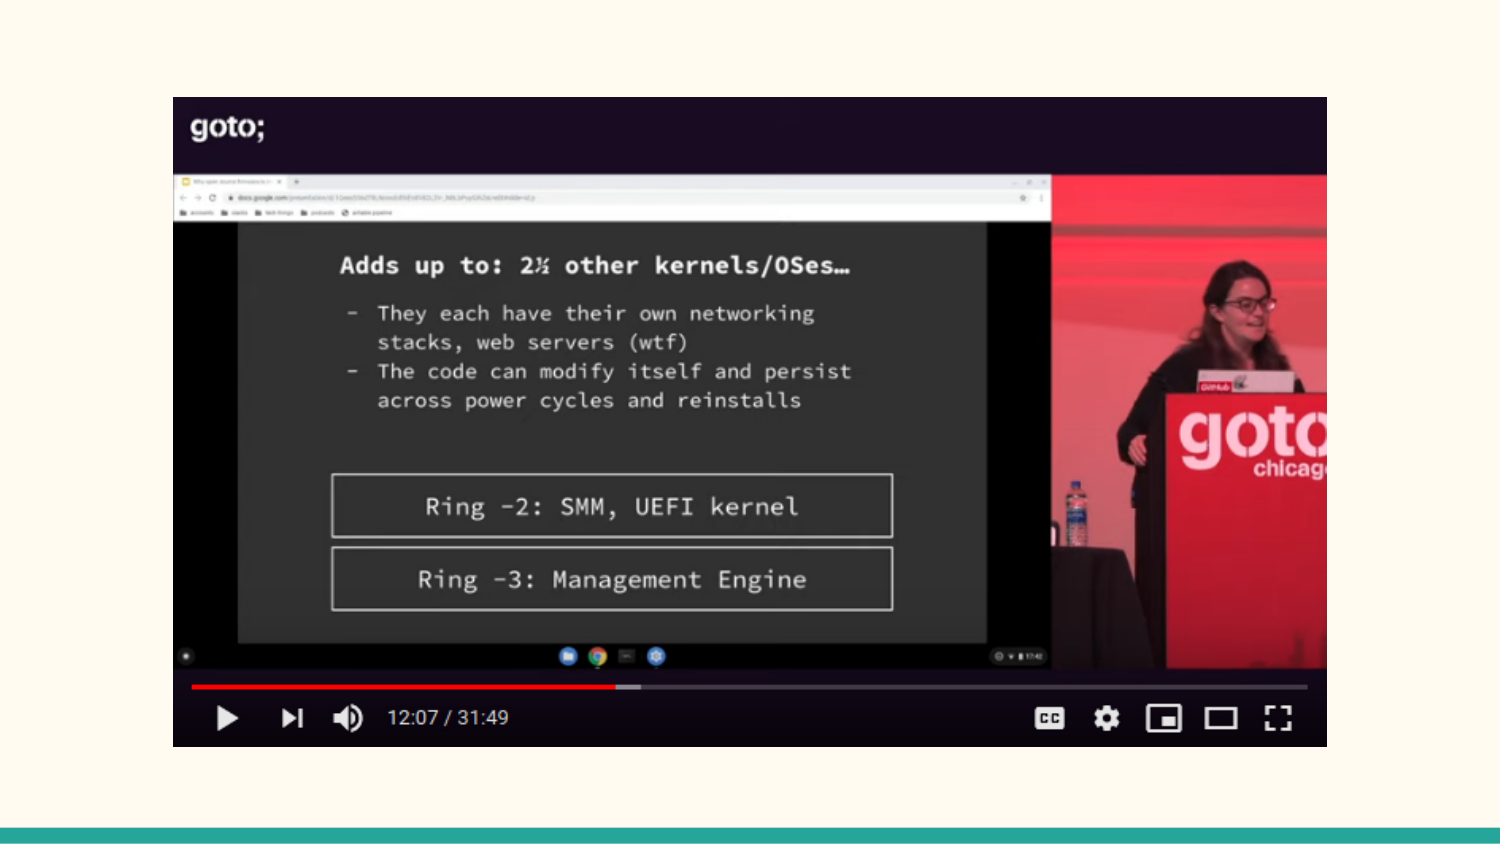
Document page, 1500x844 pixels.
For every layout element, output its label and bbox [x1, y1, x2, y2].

picture [173, 97, 1327, 747]
